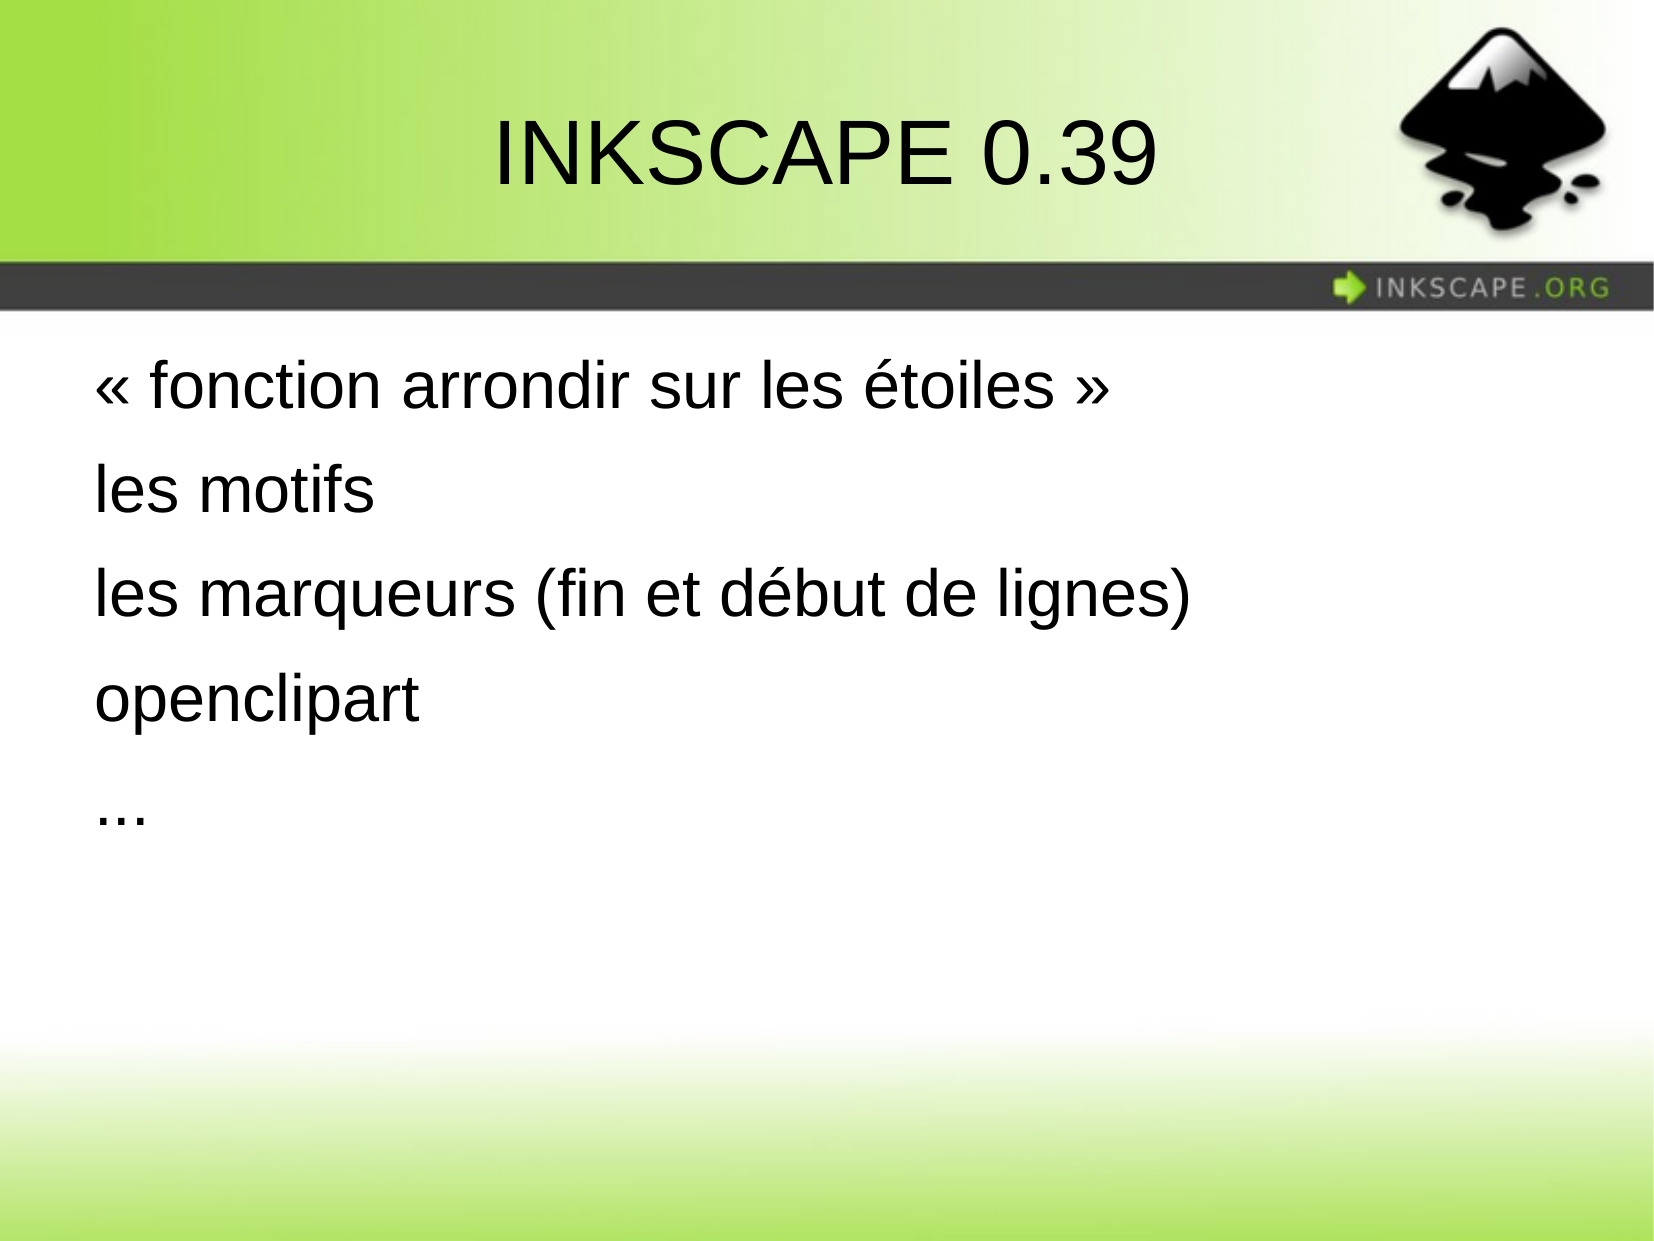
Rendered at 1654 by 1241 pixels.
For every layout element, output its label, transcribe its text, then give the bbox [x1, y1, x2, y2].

title INKSCAPE 0.39 [82, 49, 1571, 257]
picture [0, 0, 1654, 1241]
list « fonction arrondir sur les étoiles » les motifs les marqueurs (fin et début de lignes) openclipart ... [76, 347, 1565, 1152]
